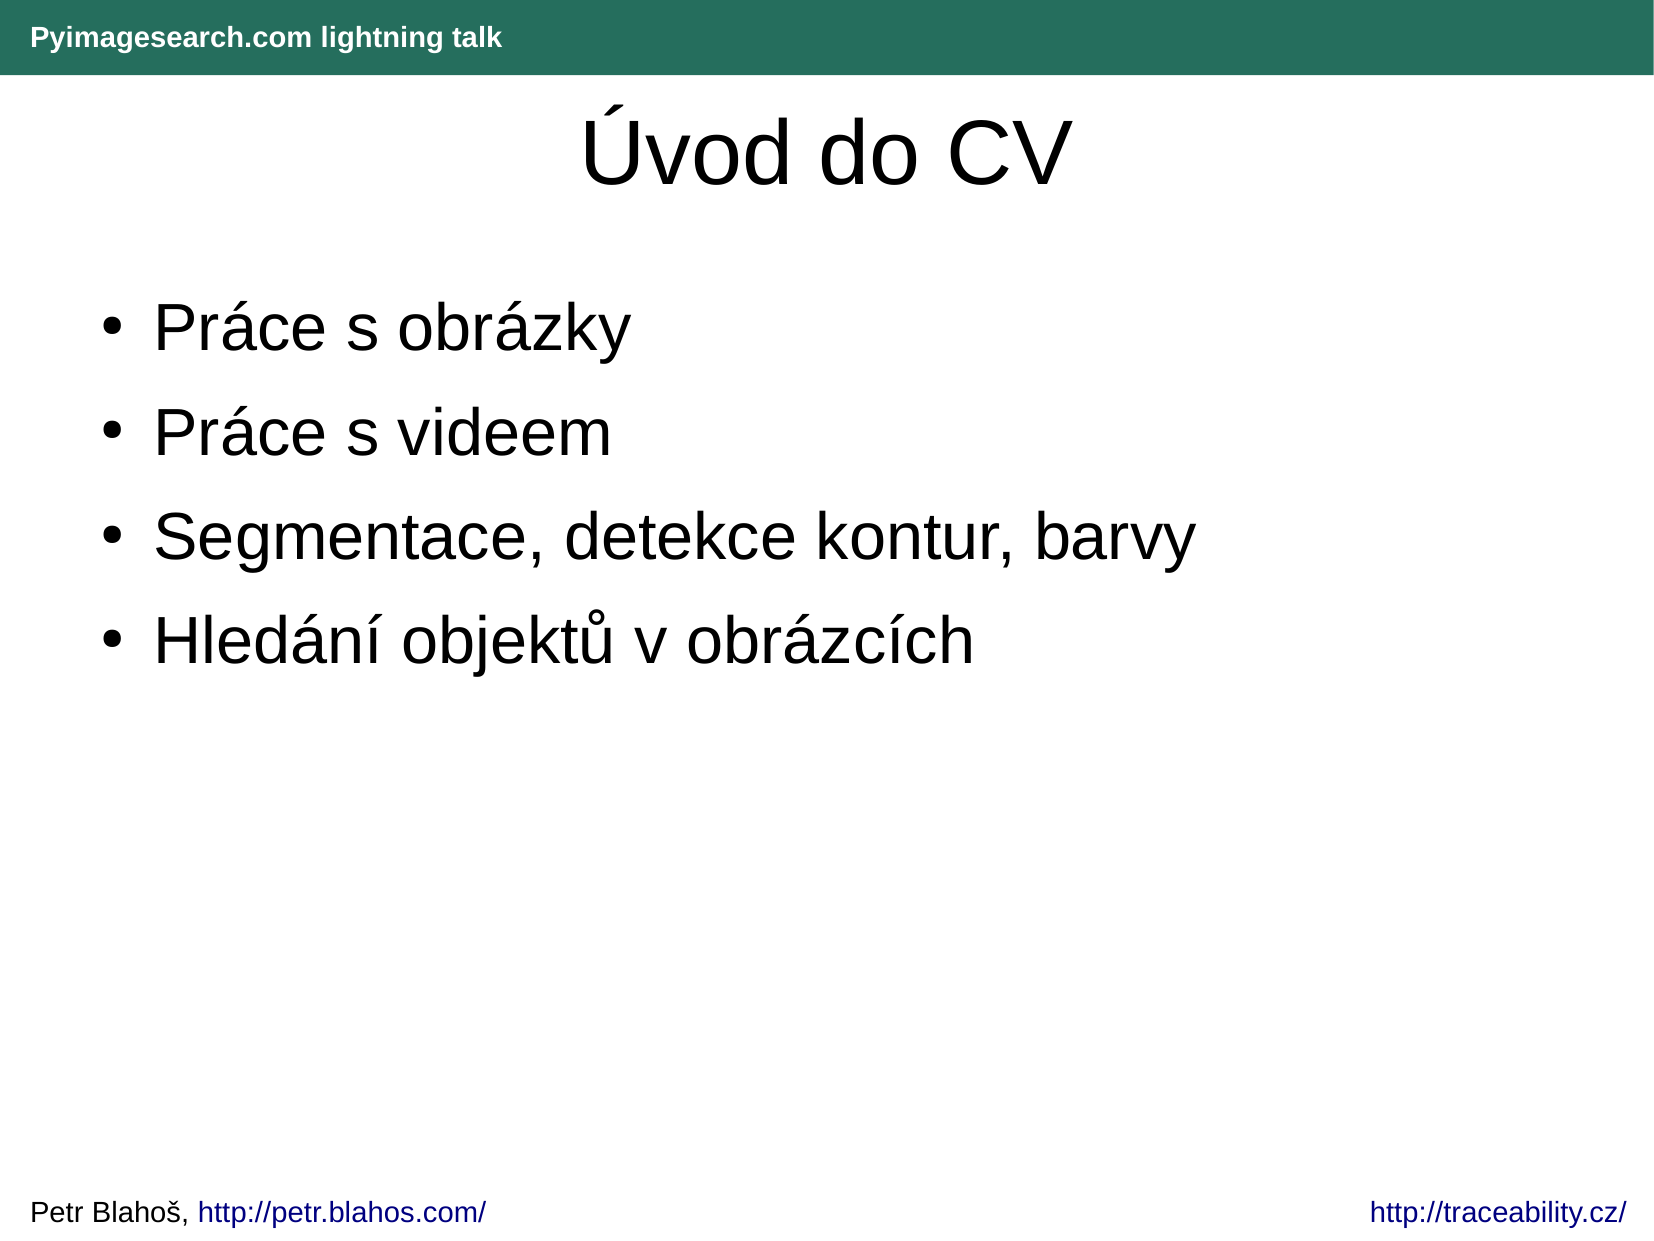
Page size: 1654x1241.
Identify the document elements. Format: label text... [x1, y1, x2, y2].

title Úvod do CV [82, 49, 1571, 257]
list Práce s obrázky Práce s videem Segmentace, detekce kontur, barvy Hledání objektů v obrázcích [82, 290, 1571, 1010]
